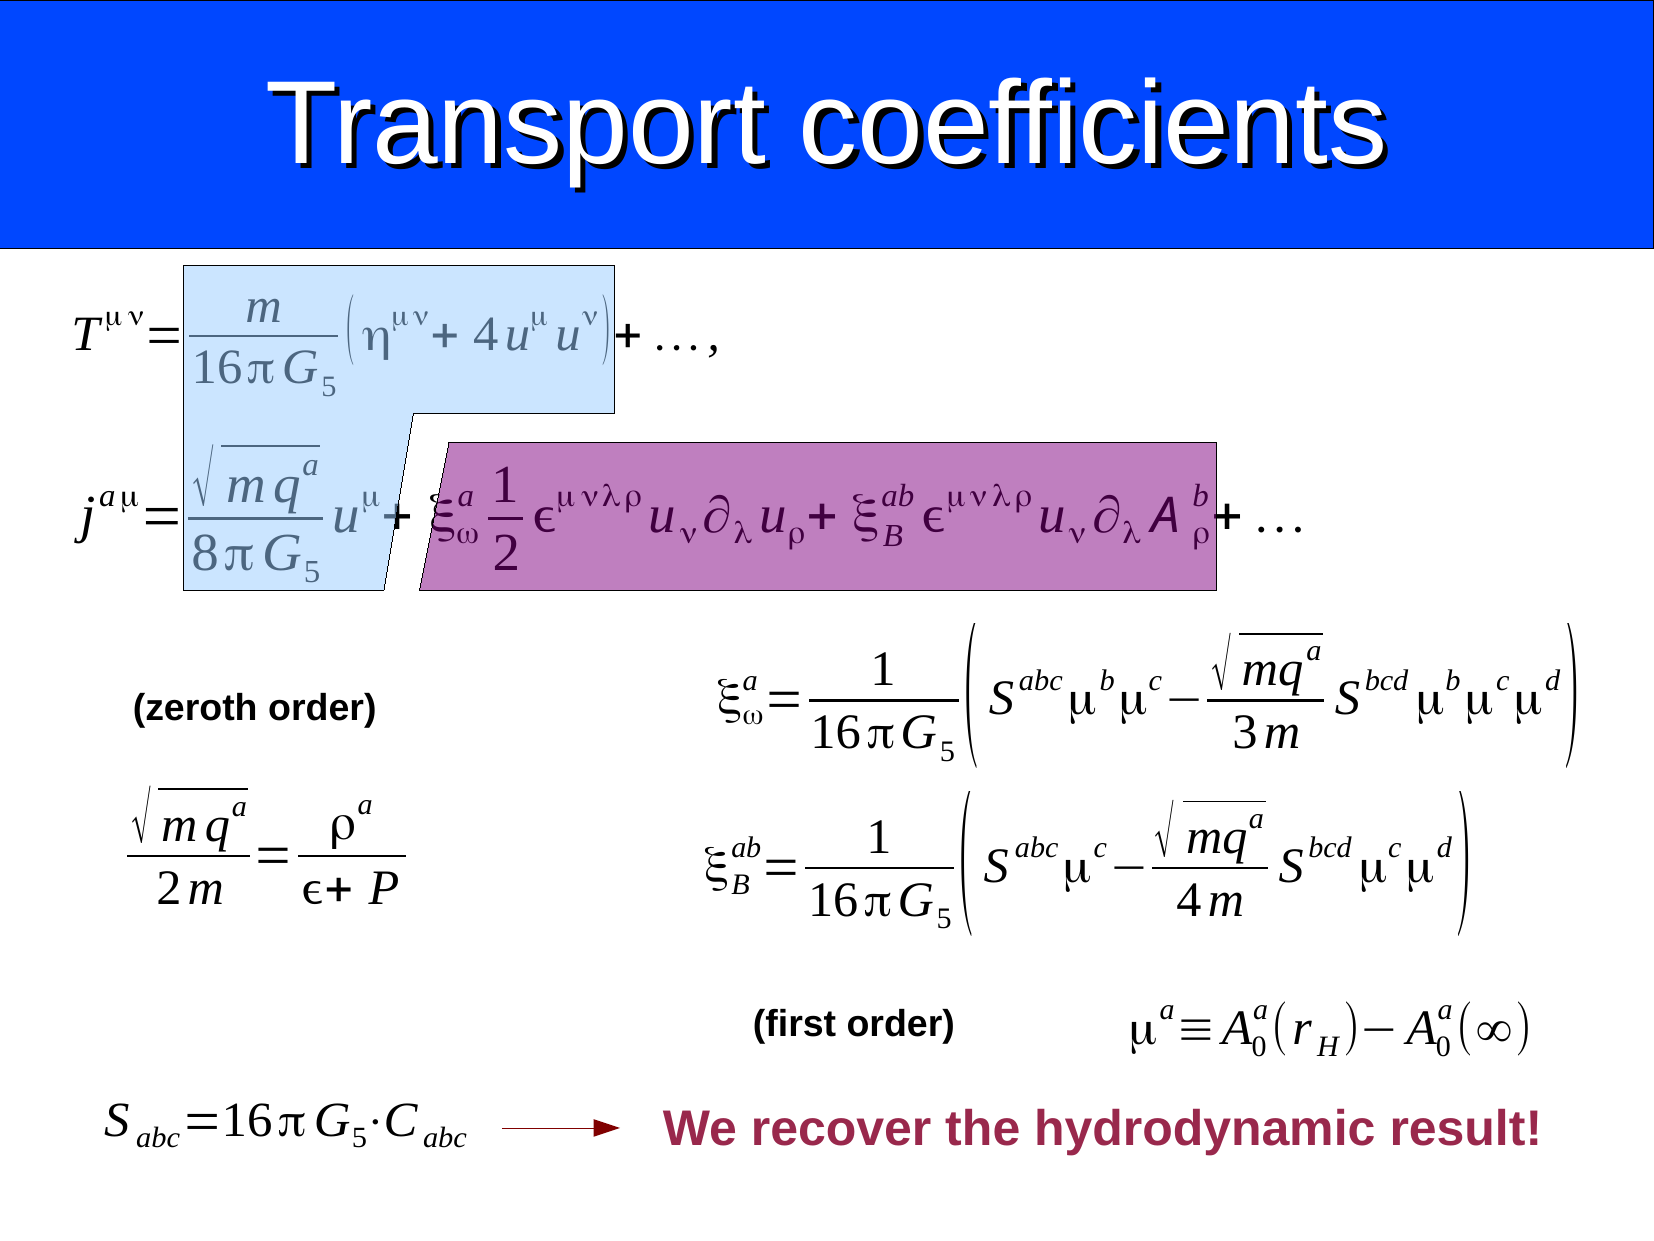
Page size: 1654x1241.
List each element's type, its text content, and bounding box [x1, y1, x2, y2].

text_box [183, 265, 615, 591]
text_box [0, 0, 1654, 249]
chart [709, 623, 1595, 768]
text_box We recover the hydrodynamic result! [620, 1092, 1619, 1165]
text_box [419, 442, 1217, 591]
chart [118, 785, 414, 916]
chart [615, 277, 727, 403]
chart [65, 277, 183, 403]
chart [696, 791, 1487, 936]
text_box (first order) [738, 995, 970, 1054]
text_box (zeroth order) [118, 679, 392, 738]
chart [62, 441, 183, 591]
chart [384, 441, 1313, 591]
title Transport coefficients [82, 12, 1571, 220]
chart [96, 1092, 473, 1156]
chart [1122, 993, 1538, 1063]
